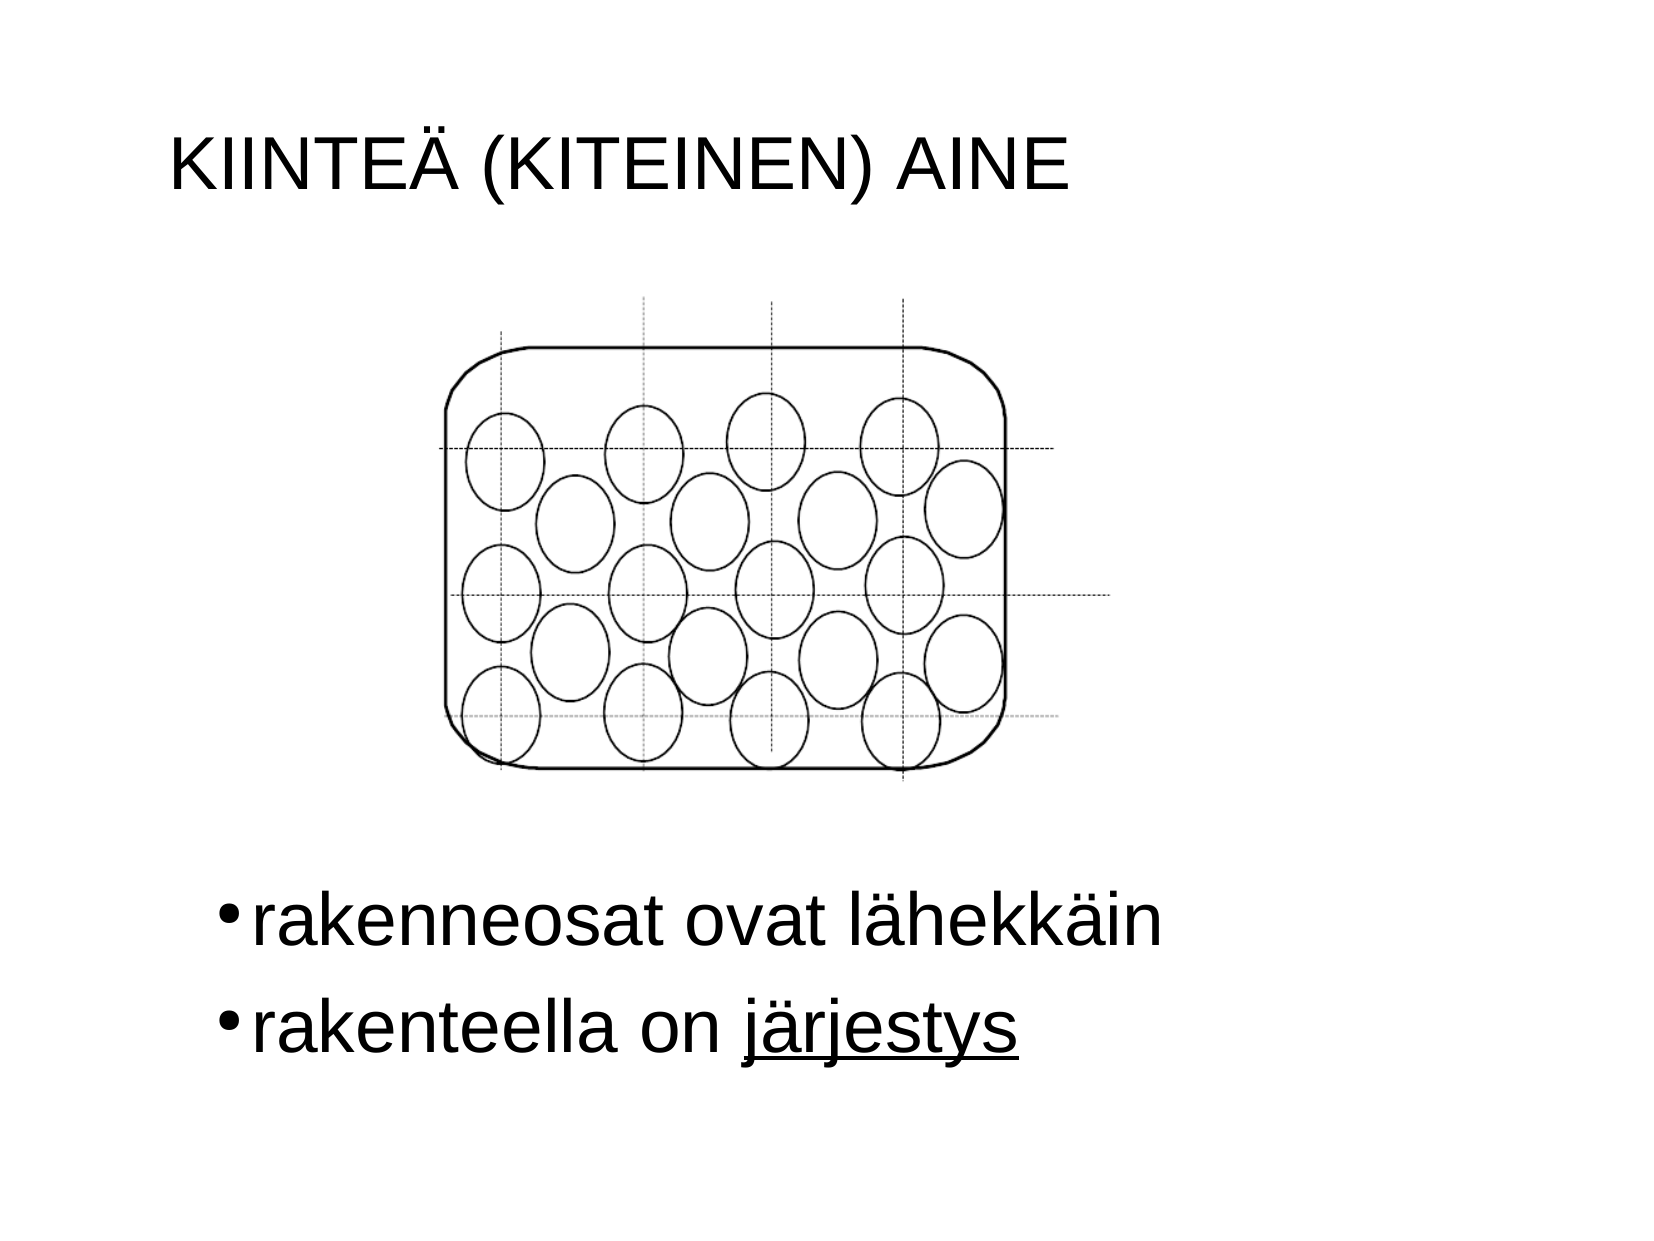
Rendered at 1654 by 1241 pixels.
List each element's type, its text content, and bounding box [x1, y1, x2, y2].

text_box rakenneosat ovat lähekkäin rakenteella on järjestys [201, 849, 1347, 1075]
picture [413, 250, 1133, 804]
text_box KIINTEÄ (KITEINEN) AINE [153, 94, 1088, 213]
